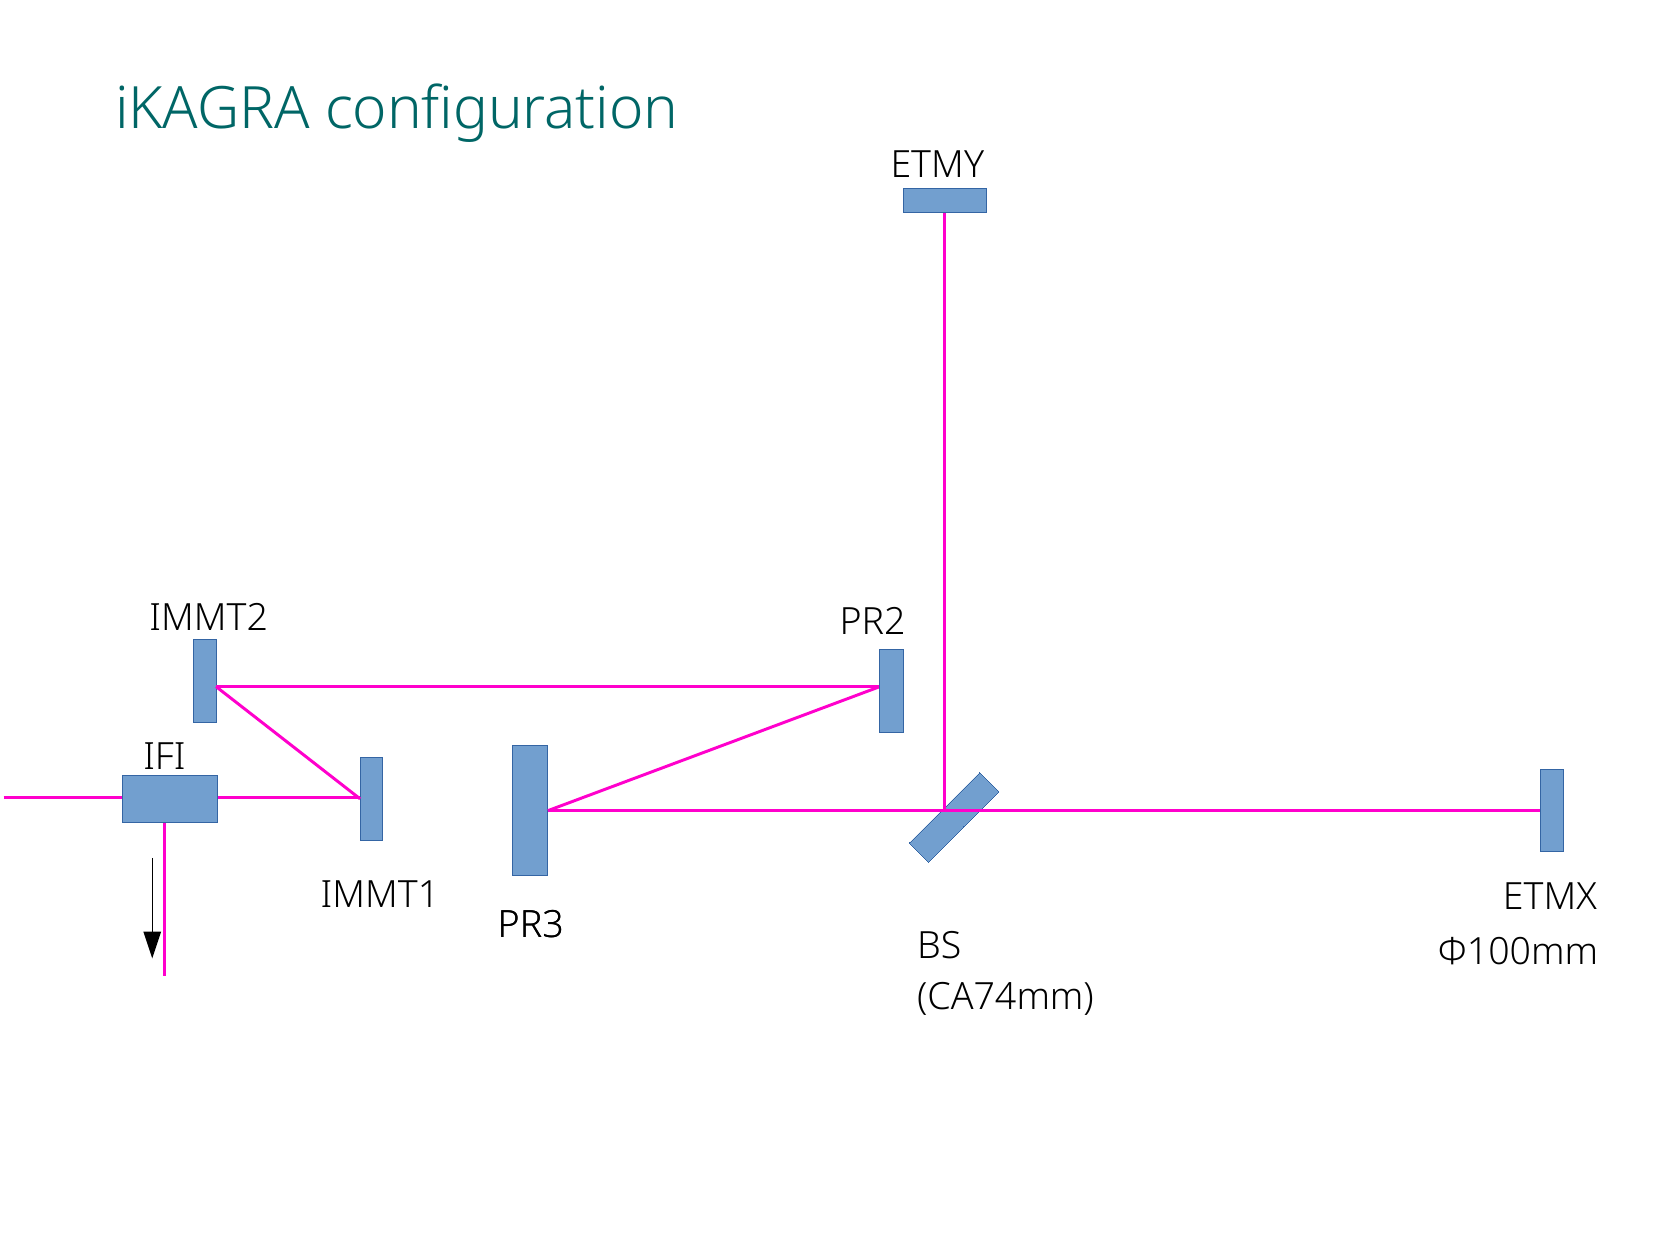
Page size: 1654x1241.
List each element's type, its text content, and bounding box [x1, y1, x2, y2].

text_box [122, 775, 218, 823]
text_box ETMX [1488, 862, 1629, 916]
text_box [946, 772, 999, 809]
text_box PR2 [824, 586, 932, 648]
text_box [512, 745, 548, 876]
text_box Φ100mm [1423, 916, 1654, 1025]
text_box iKAGRA configuration [100, 59, 764, 146]
text_box [909, 812, 979, 863]
text_box [193, 644, 217, 723]
text_box IMMT2 [134, 582, 294, 644]
text_box PR3 [482, 889, 590, 951]
text_box IFI [128, 722, 203, 775]
text_box [360, 757, 383, 841]
text_box BS (CA74mm) [902, 911, 1135, 1019]
text_box [1540, 769, 1564, 852]
text_box [879, 649, 904, 733]
text_box [903, 191, 987, 213]
text_box IMMT1 [305, 860, 465, 922]
text_box ETMY [875, 129, 1016, 191]
